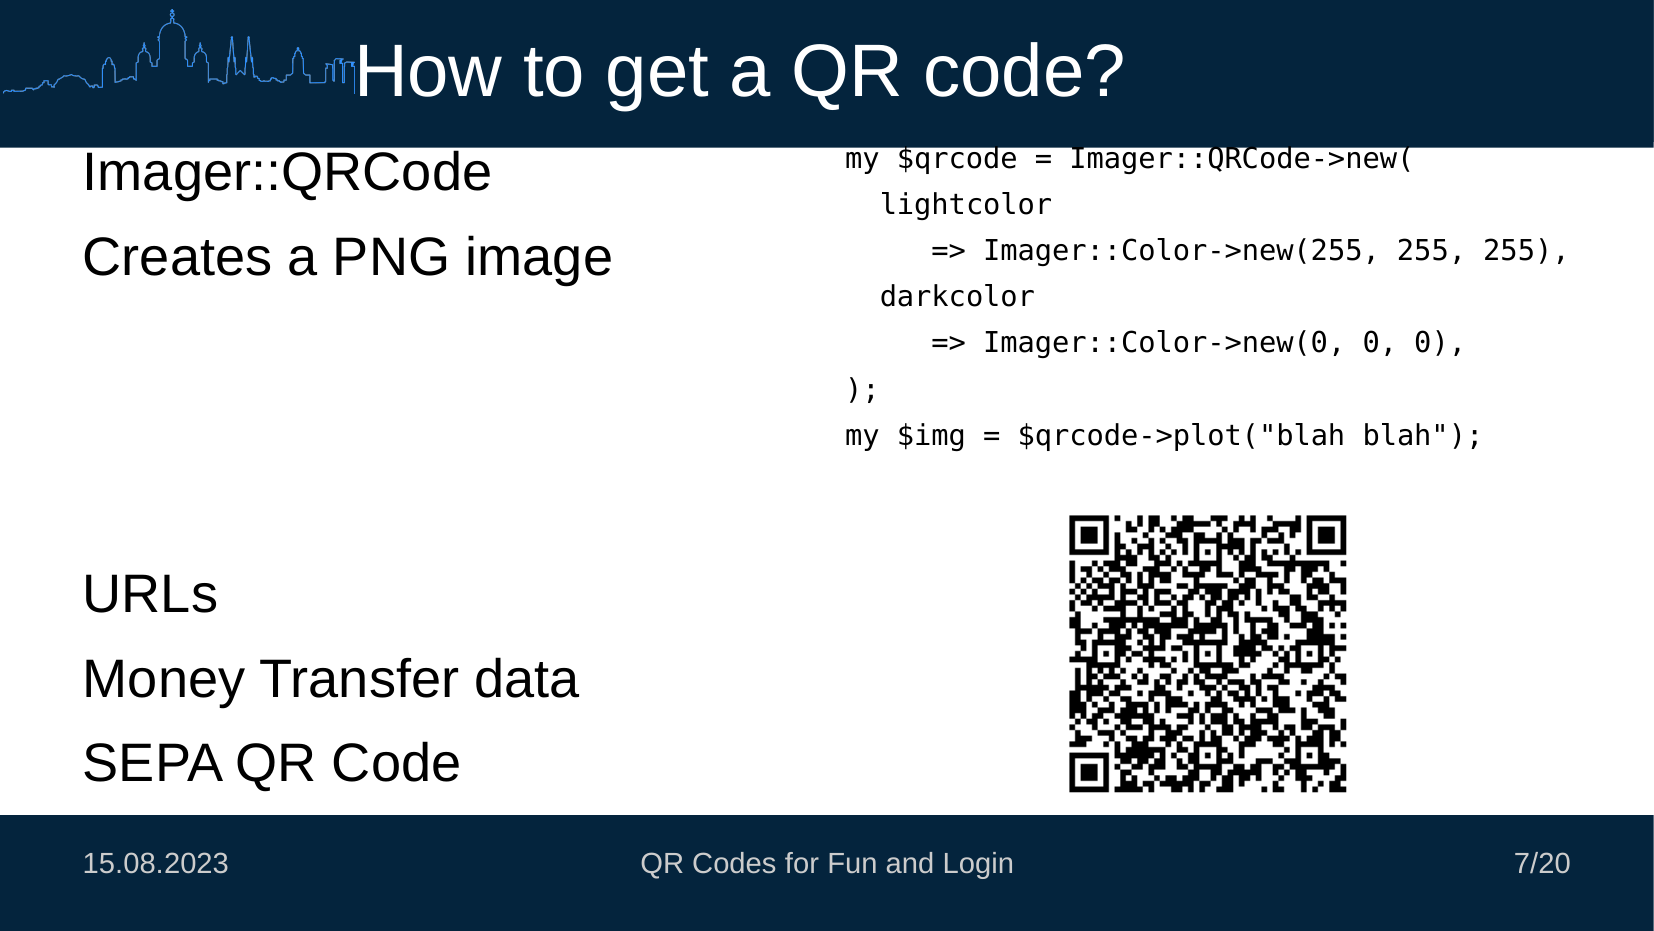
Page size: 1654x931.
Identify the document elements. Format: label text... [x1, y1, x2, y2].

picture [1047, 493, 1369, 815]
title How to get a QR code? [354, 5, 1654, 136]
picture [3, 9, 354, 94]
list my $qrcode = Imager::QRCode->new( lightcolor => Imager::Color->new(255, 255, 255), darkcolor => Imager::Color->new(0, 0, 0), ); my $img = $qrcode->plot("blah blah"); [845, 141, 1572, 463]
list Imager::QRCode Creates a PNG image URLs Money Transfer data SEPA QR Code [82, 141, 809, 815]
